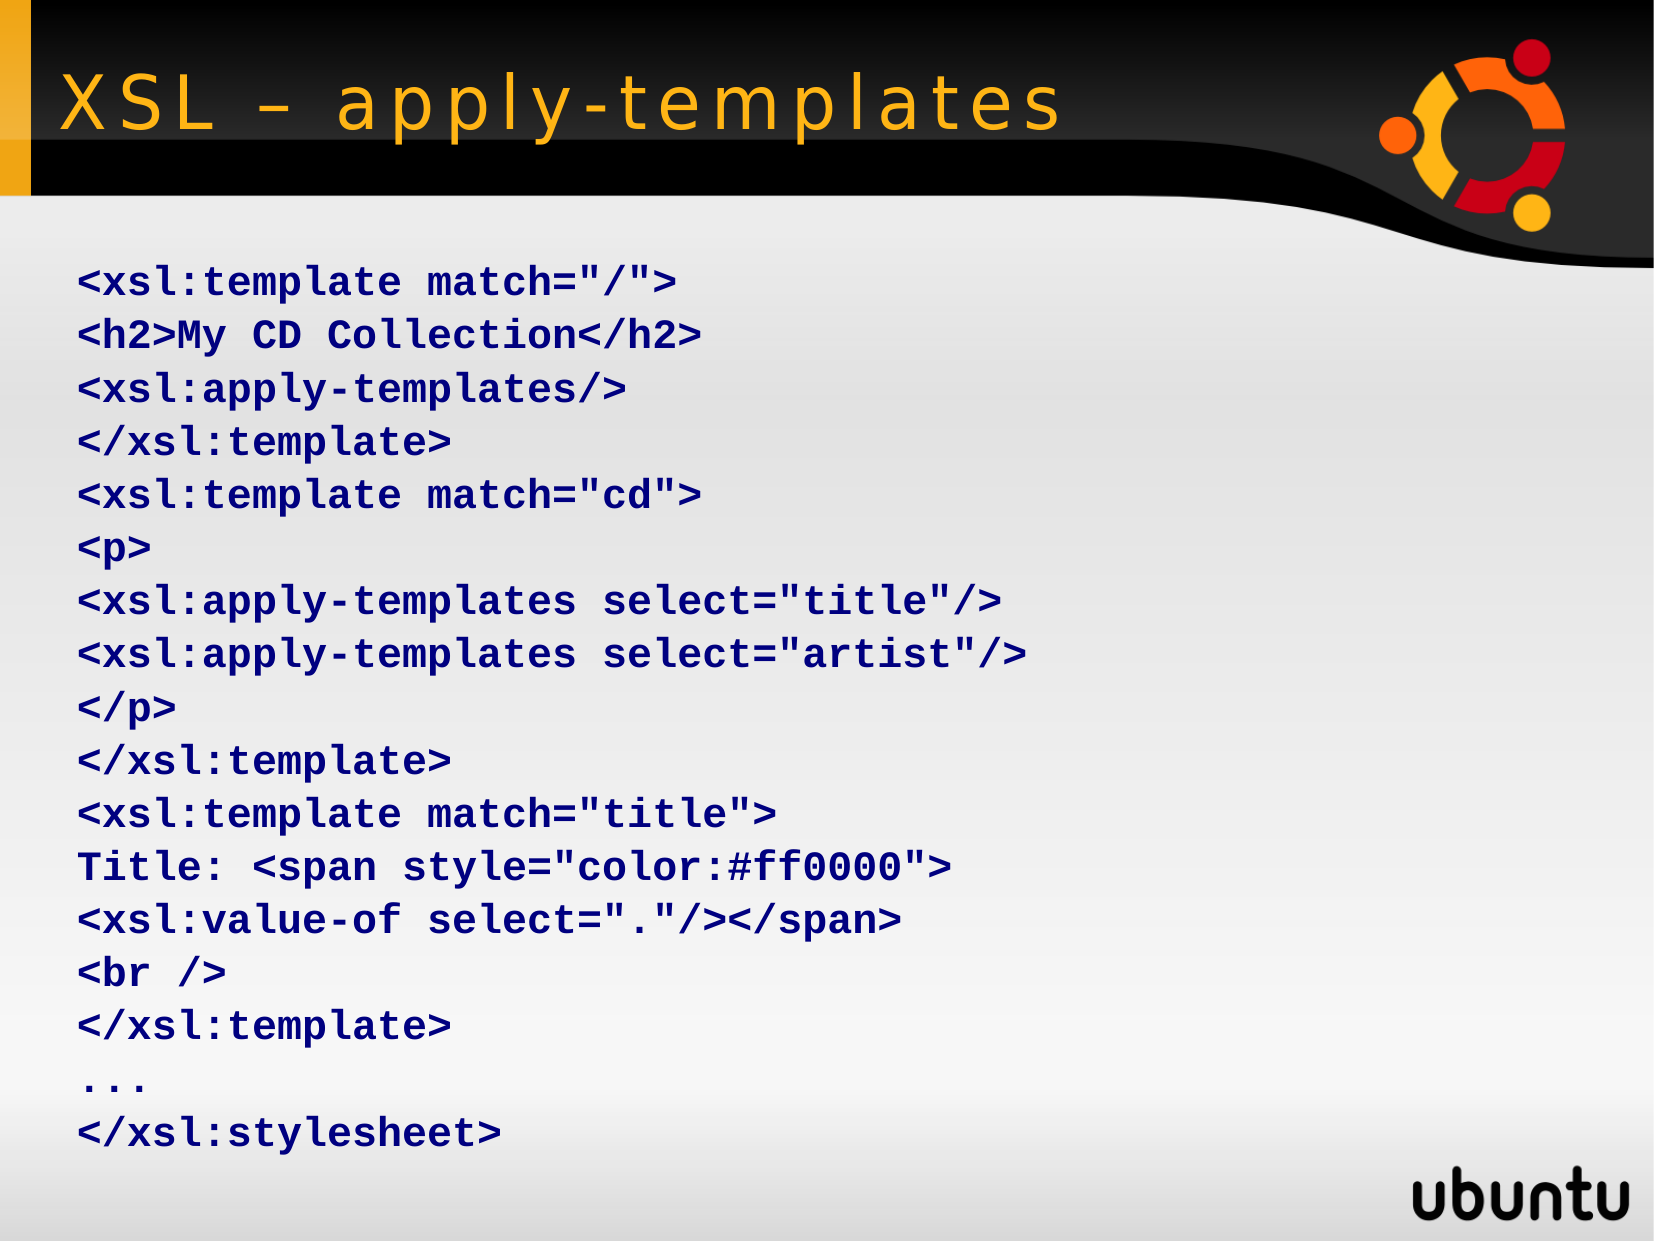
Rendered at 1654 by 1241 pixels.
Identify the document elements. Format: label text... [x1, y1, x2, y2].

title XSL – apply-templates [59, 29, 1270, 178]
picture [0, 0, 1654, 1241]
list <xsl:template match="/"> <h2>My CD Collection</h2> <xsl:apply-templates/> </xsl:template> <xsl:template match="cd"> <p> <xsl:apply-templates select="title"/> <xsl:apply-templates select="artist"/> </p> </xsl:template> <xsl:template match="title"> Title: <span style="color:#ff0000"> <xsl:value-of select="."/></span> <br /> </xsl:template> ... </xsl:stylesheet> [59, 261, 1548, 1241]
